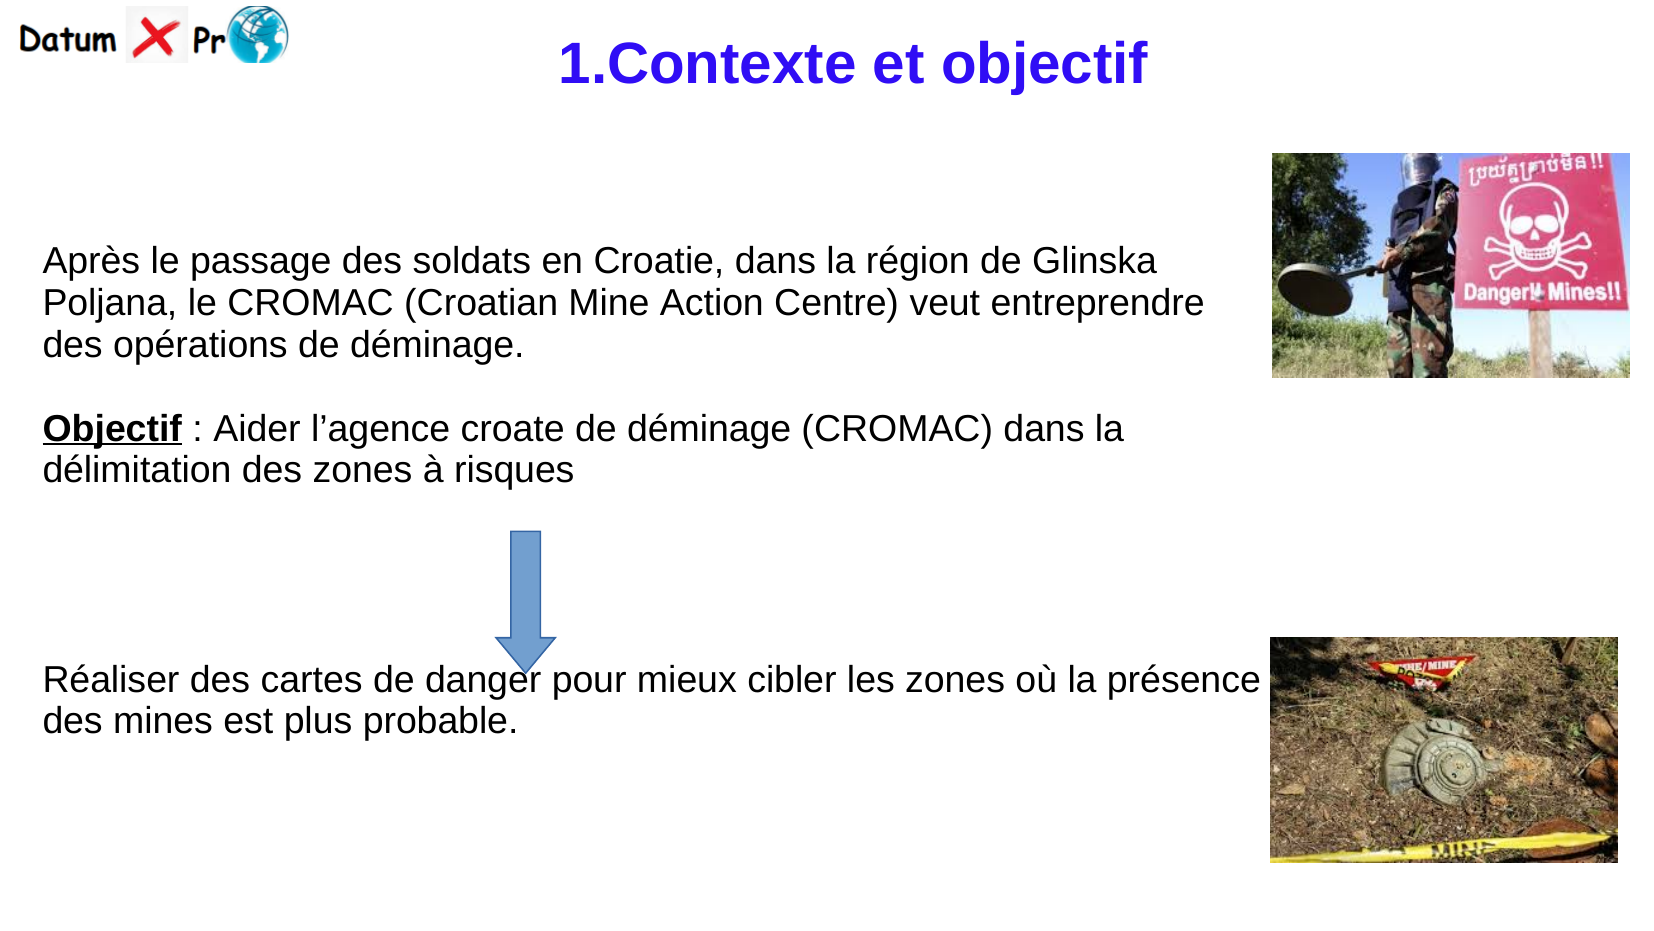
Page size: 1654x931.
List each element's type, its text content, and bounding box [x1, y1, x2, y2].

text_box 1.Contexte et objectif [117, 13, 1606, 107]
picture [1270, 637, 1618, 863]
text_box [496, 531, 556, 674]
picture [0, 6, 319, 63]
text_box Après le passage des soldats en Croatie, dans la région de Glinska Poljana, le CROMAC (Croatian Mine Action Centre) veut entreprendre des opérations de déminage. Objectif : Aider l’agence croate de déminage (CROMAC) dans la délimitation des zones à risques Réaliser des cartes de danger pour mieux cibler les zones où la présence des mines est plus probable. [42, 165, 1271, 815]
picture [1272, 153, 1630, 378]
